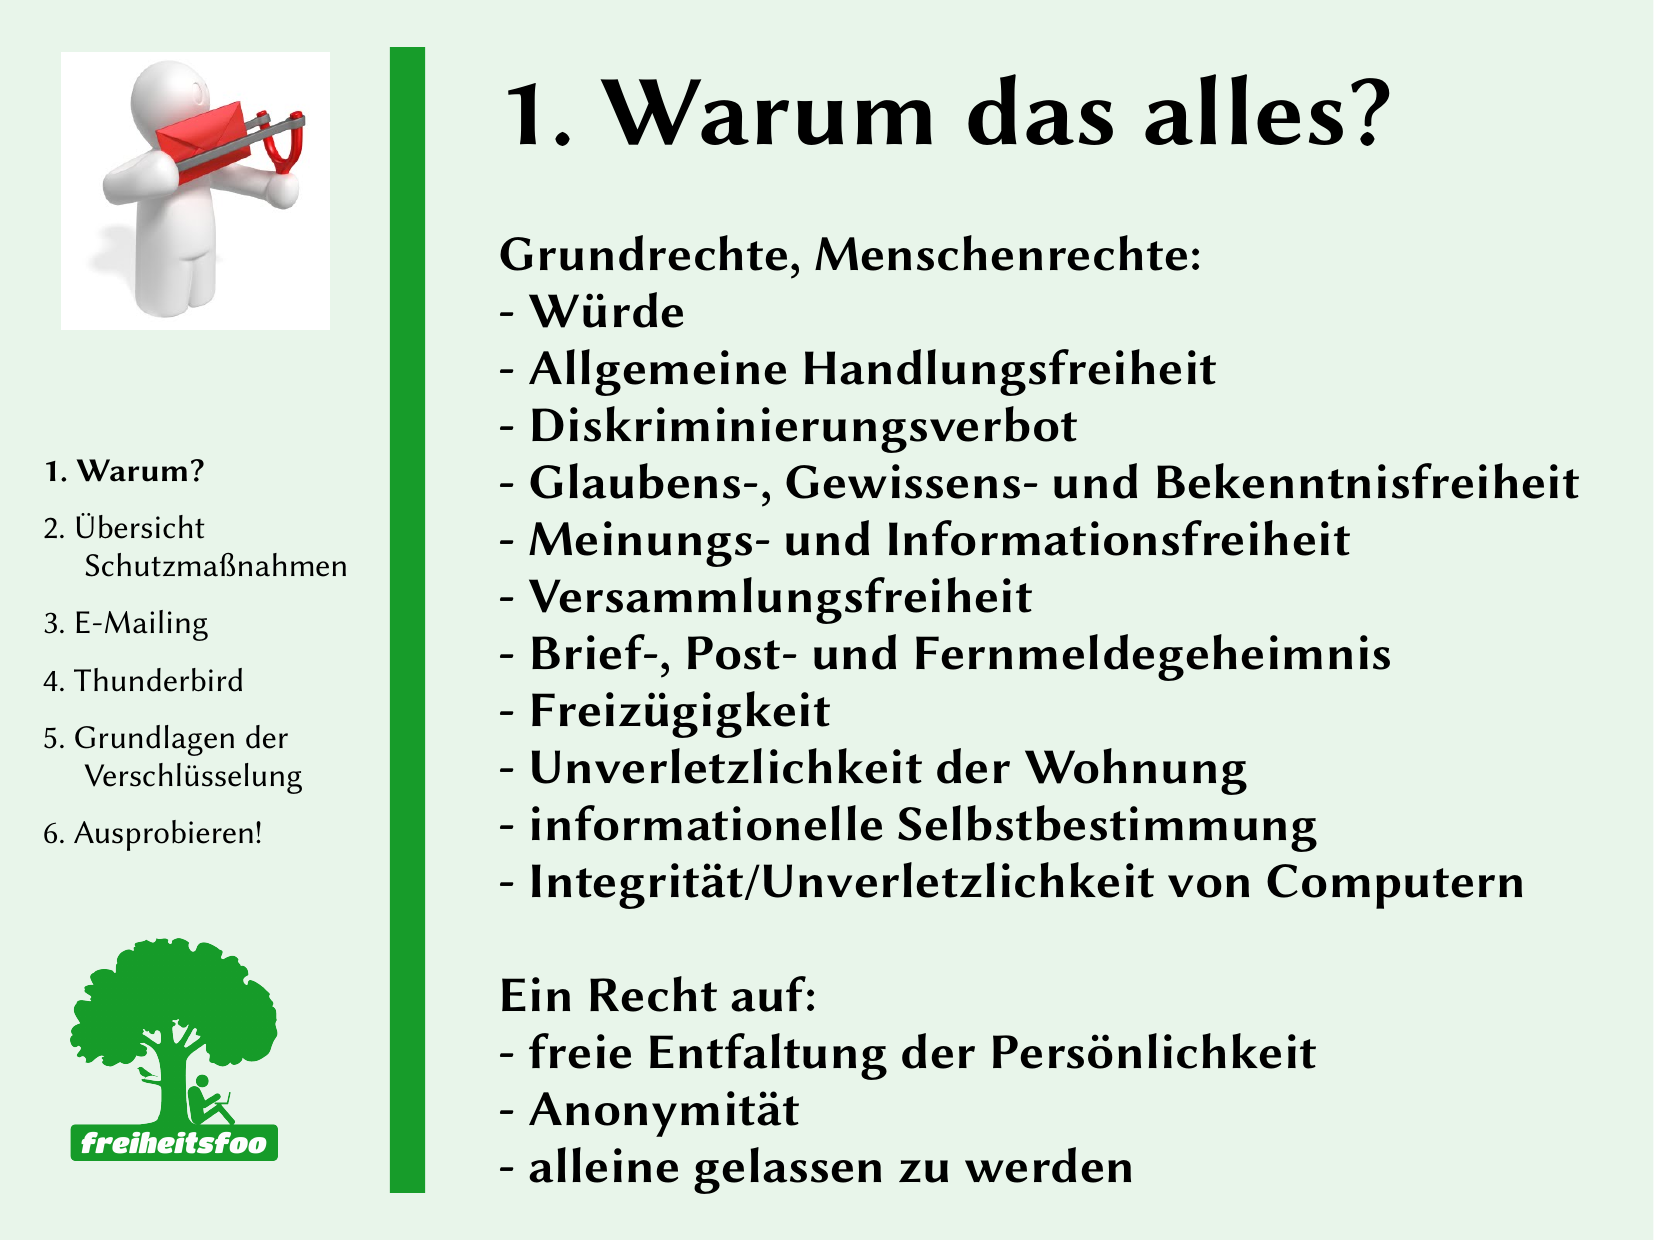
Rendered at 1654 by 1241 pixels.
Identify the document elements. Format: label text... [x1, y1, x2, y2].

text_box [389, 47, 426, 1193]
text_box 1. Warum das alles? Grundrechte, Menschenrechte: - Würde - Allgemeine Handlungsfreiheit - Diskriminierungsverbot - Glaubens-, Gewissens- und Bekenntnisfreiheit - Meinungs- und Informationsfreiheit - Versammlungsfreiheit - Brief-, Post- und Fernmeldegeheimnis - Freizügigkeit - Unverletzlichkeit der Wohnung - informationelle Selbstbestimmung - Integrität/Unverletzlichkeit von Computern Ein Recht auf: - freie Entfaltung der Persönlichkeit - Anonymität - alleine gelassen zu werden [484, 47, 1607, 1202]
picture [70, 938, 278, 1162]
picture [61, 52, 330, 330]
text_box 1. Warum? 2. Übersicht Schutzmaßnahmen 3. E-Mailing 4. Thunderbird 5. Grundlagen der Verschlüsselung 6. Ausprobieren! [28, 444, 395, 859]
